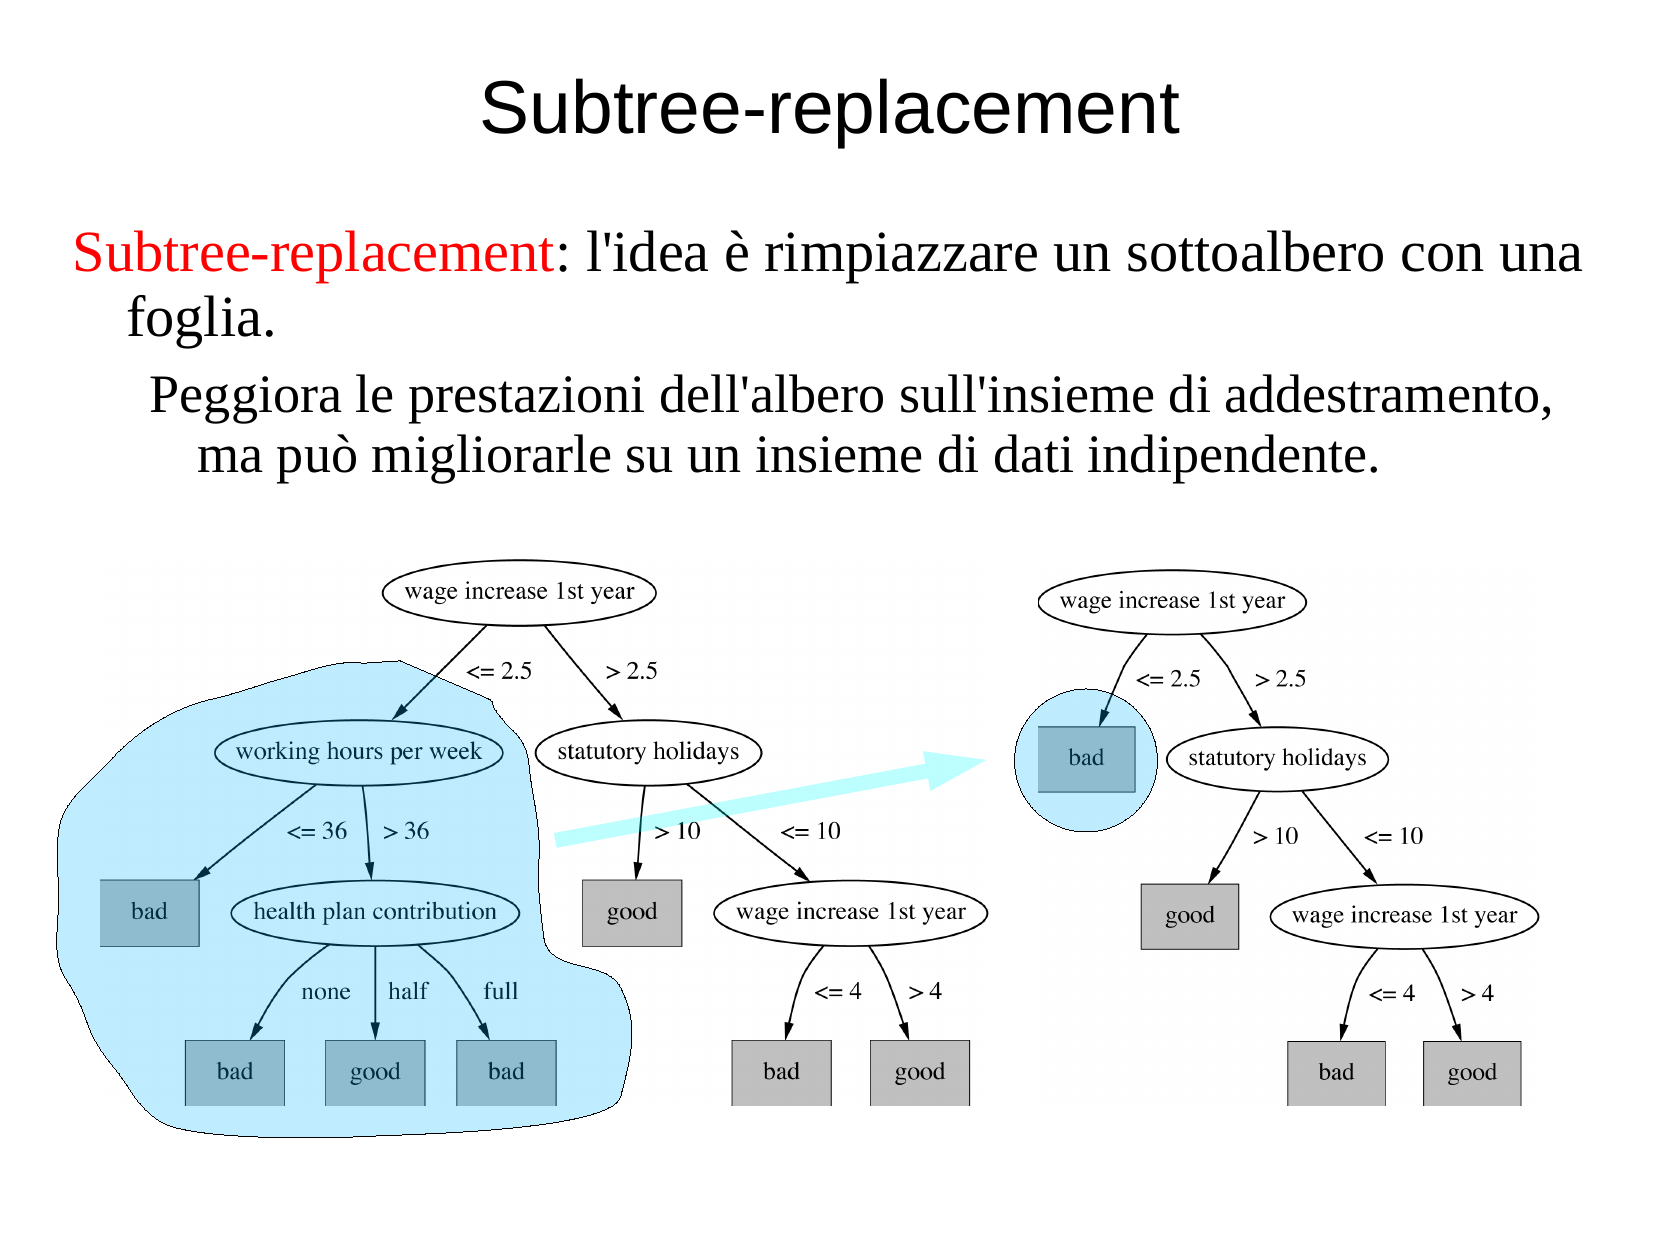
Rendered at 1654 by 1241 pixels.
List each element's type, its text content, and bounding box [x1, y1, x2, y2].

list Subtree-replacement: l'idea è rimpiazzare un sottoalbero con una foglia. Peggiora le prestazioni dell'albero sull'insieme di addestramento, ma può migliorarle su un insieme di dati indipendente. [55, 219, 1605, 1179]
picture [100, 1051, 141, 1106]
picture [100, 558, 989, 1106]
picture [1038, 568, 1540, 1106]
text_box [56, 660, 632, 1138]
text_box [1014, 688, 1158, 832]
title Subtree-replacement [52, 42, 1608, 173]
